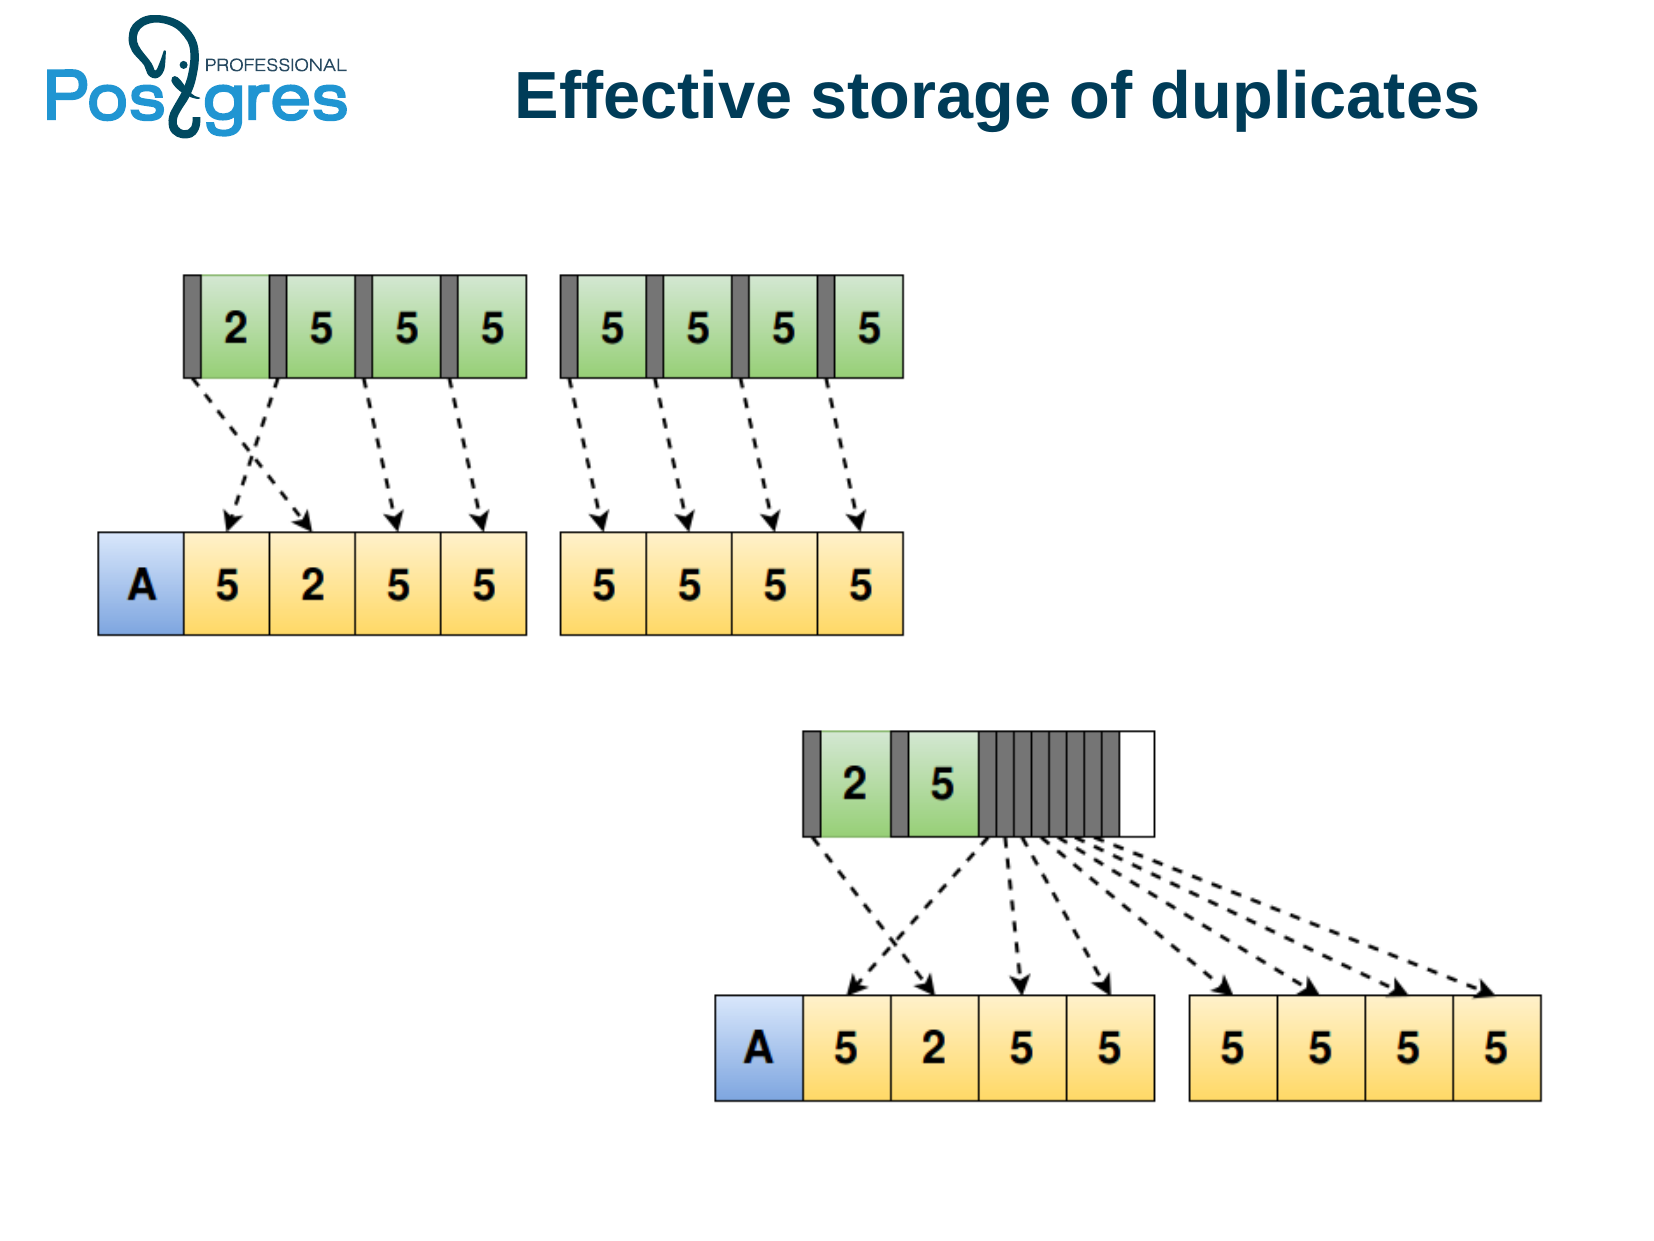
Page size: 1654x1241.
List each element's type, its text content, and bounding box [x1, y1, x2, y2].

picture [713, 729, 1544, 1104]
title Effective storage of duplicates [389, 49, 1607, 142]
picture [96, 273, 906, 638]
